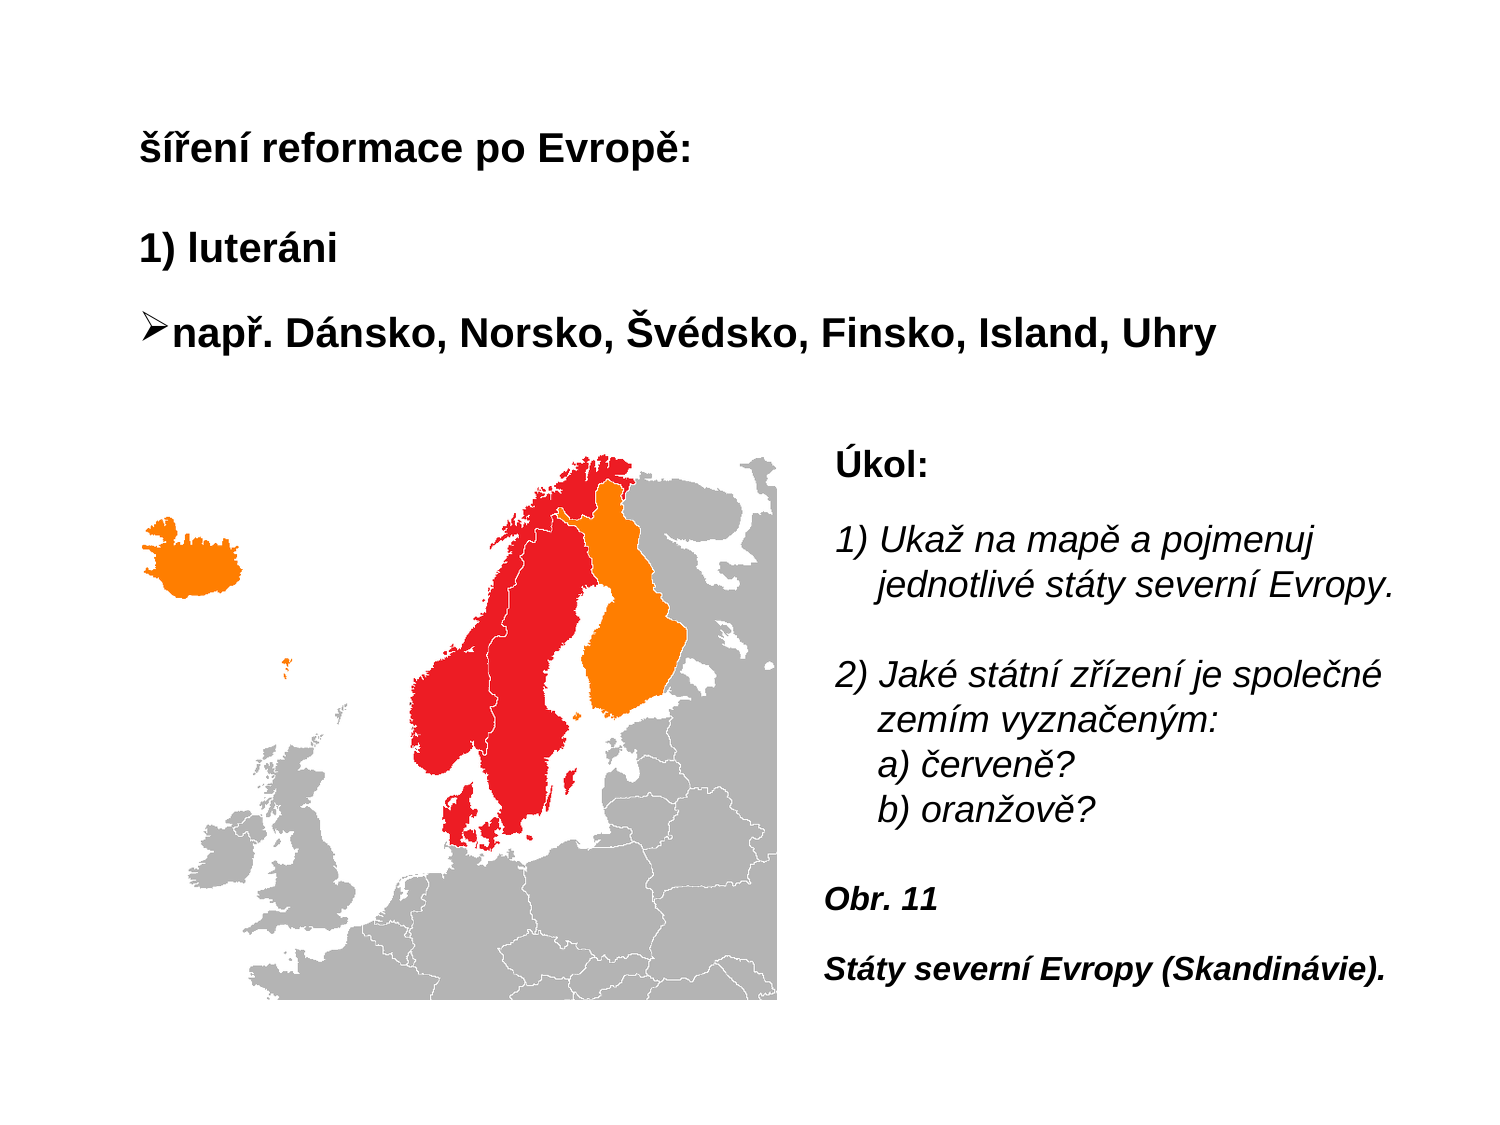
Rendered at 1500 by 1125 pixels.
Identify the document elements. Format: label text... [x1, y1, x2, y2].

picture [100, 444, 777, 1000]
text_box Obr. 11 Státy severní Evropy (Skandinávie). [809, 869, 1412, 995]
text_box Úkol: 1) Ukaž na mapě a pojmenuj jednotlivé státy severní Evropy. 2) Jaké státní zřízení je společné zemím vyznačeným: a) červeně? b) oranžově? [820, 432, 1436, 838]
text_box šíření reformace po Evropě: 1) luteráni např. Dánsko, Norsko, Švédsko, Finsko, Island, Uhry [123, 113, 1353, 415]
